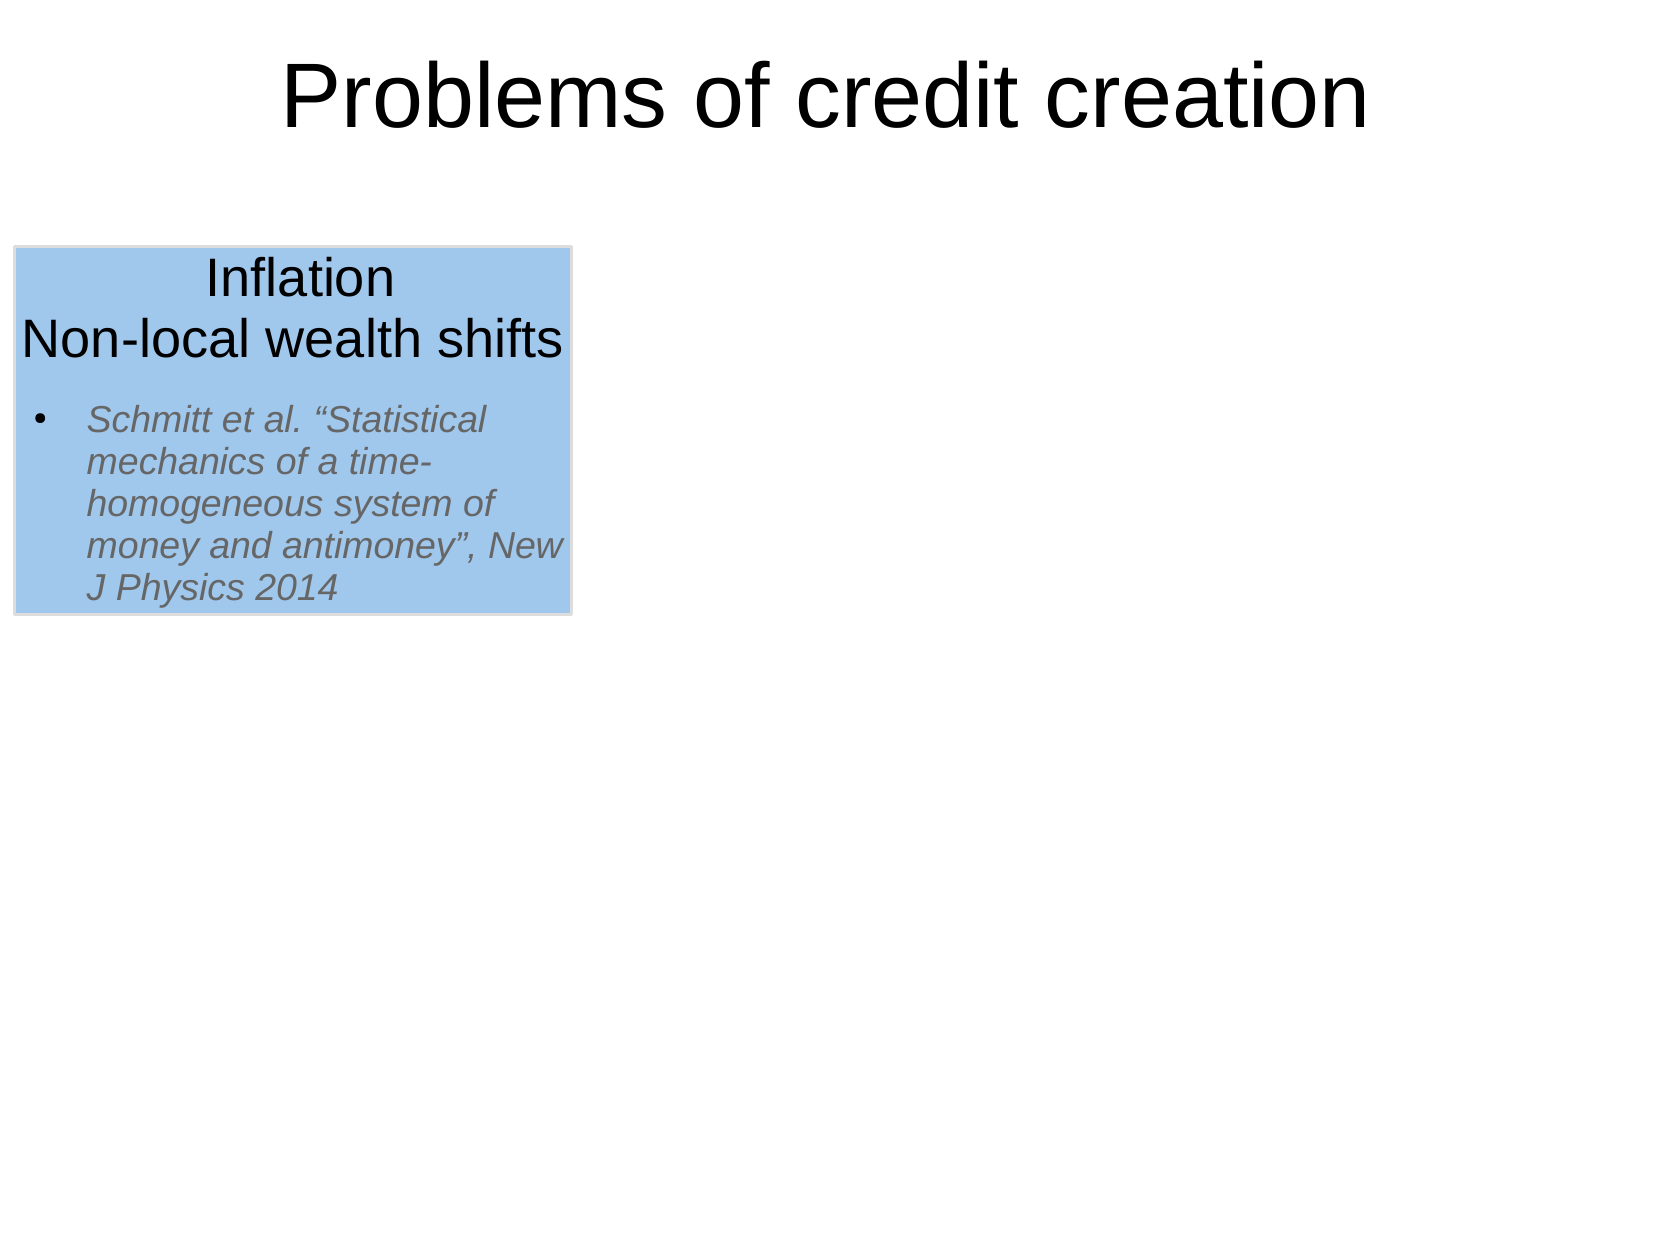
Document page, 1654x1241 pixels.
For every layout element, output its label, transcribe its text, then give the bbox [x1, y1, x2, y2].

list Inflation Non-local wealth shifts Schmitt et al. “Statistical mechanics of a time-homogeneous system of money and antimoney”, New J Physics 2014 [14, 246, 572, 615]
title Problems of credit creation [82, 44, 1571, 147]
